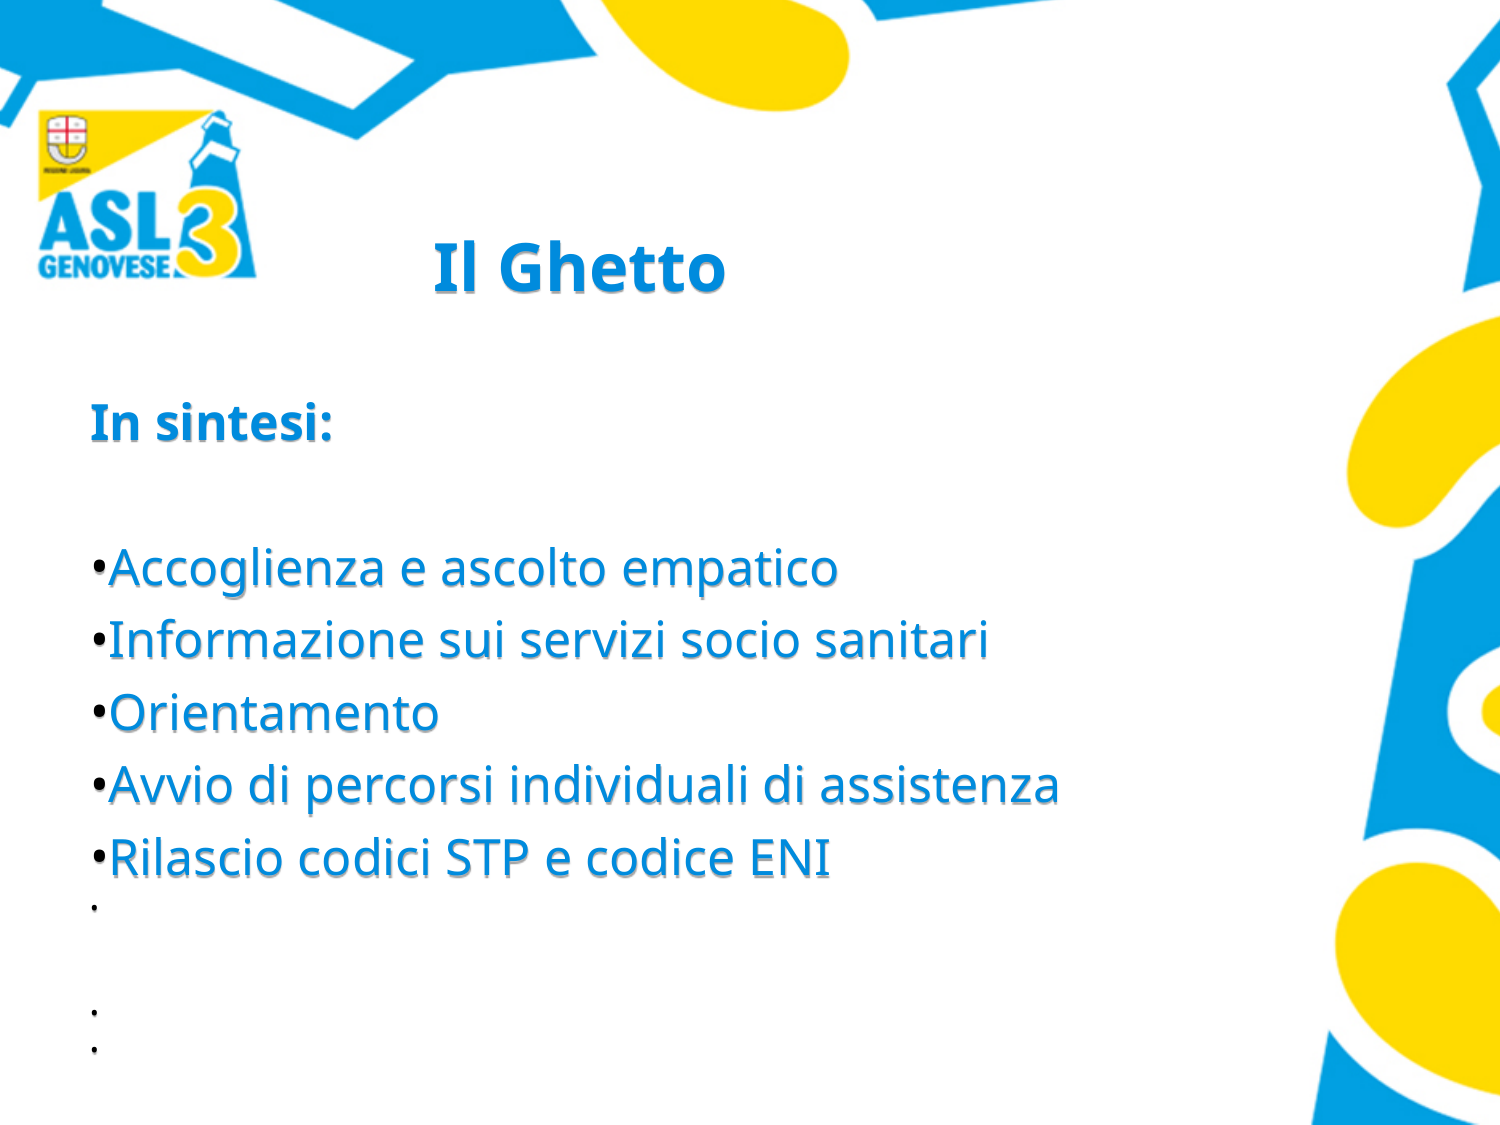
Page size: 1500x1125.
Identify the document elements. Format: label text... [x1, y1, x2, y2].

list In sintesi: Accoglienza e ascolto empatico Informazione sui servizi socio sanitari Orientamento Avvio di percorsi individuali di assistenza Rilascio codici STP e codice ENI [75, 310, 1331, 1005]
title Il Ghetto [418, 217, 1367, 334]
